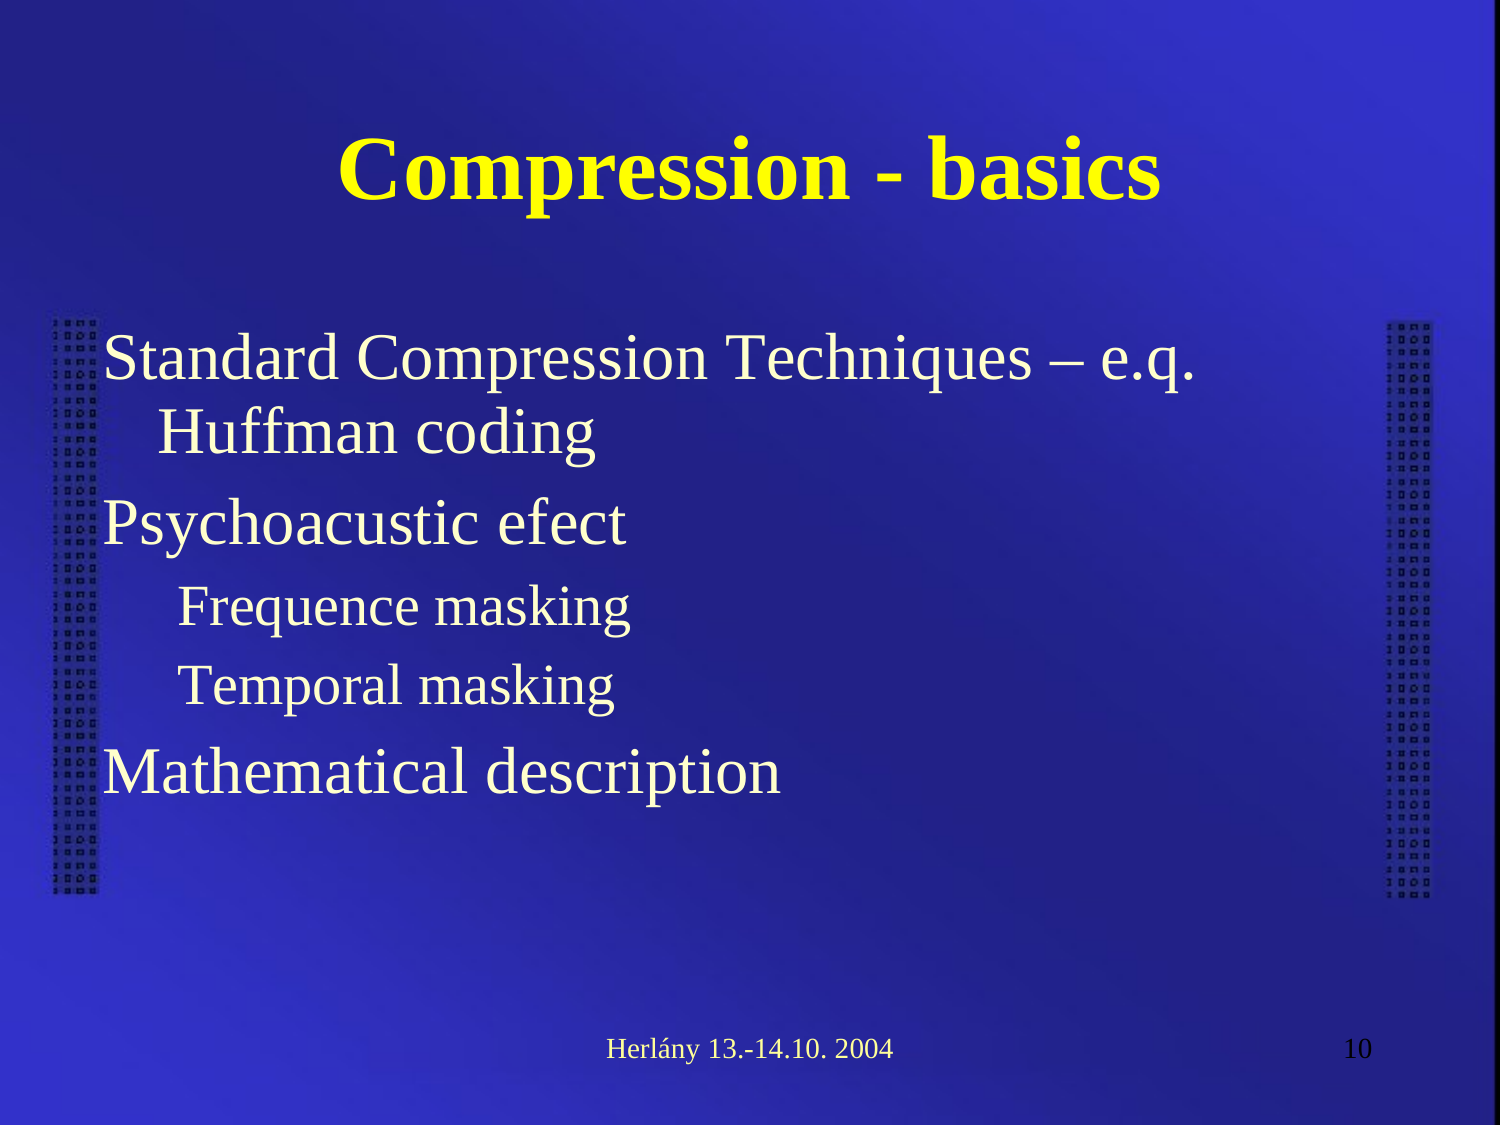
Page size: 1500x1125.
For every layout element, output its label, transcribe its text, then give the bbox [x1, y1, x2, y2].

text_box 20 [1074, 1024, 1388, 1073]
title Compression - basics [112, 74, 1388, 263]
text_box Herlány 13.-14.10. 2004 [512, 1024, 988, 1073]
picture [0, 0, 1500, 1125]
list Standard Compression Techniques – e.q. Huffman coding Psychoacustic efect Frequence masking Temporal masking Mathematical description [87, 312, 1438, 988]
